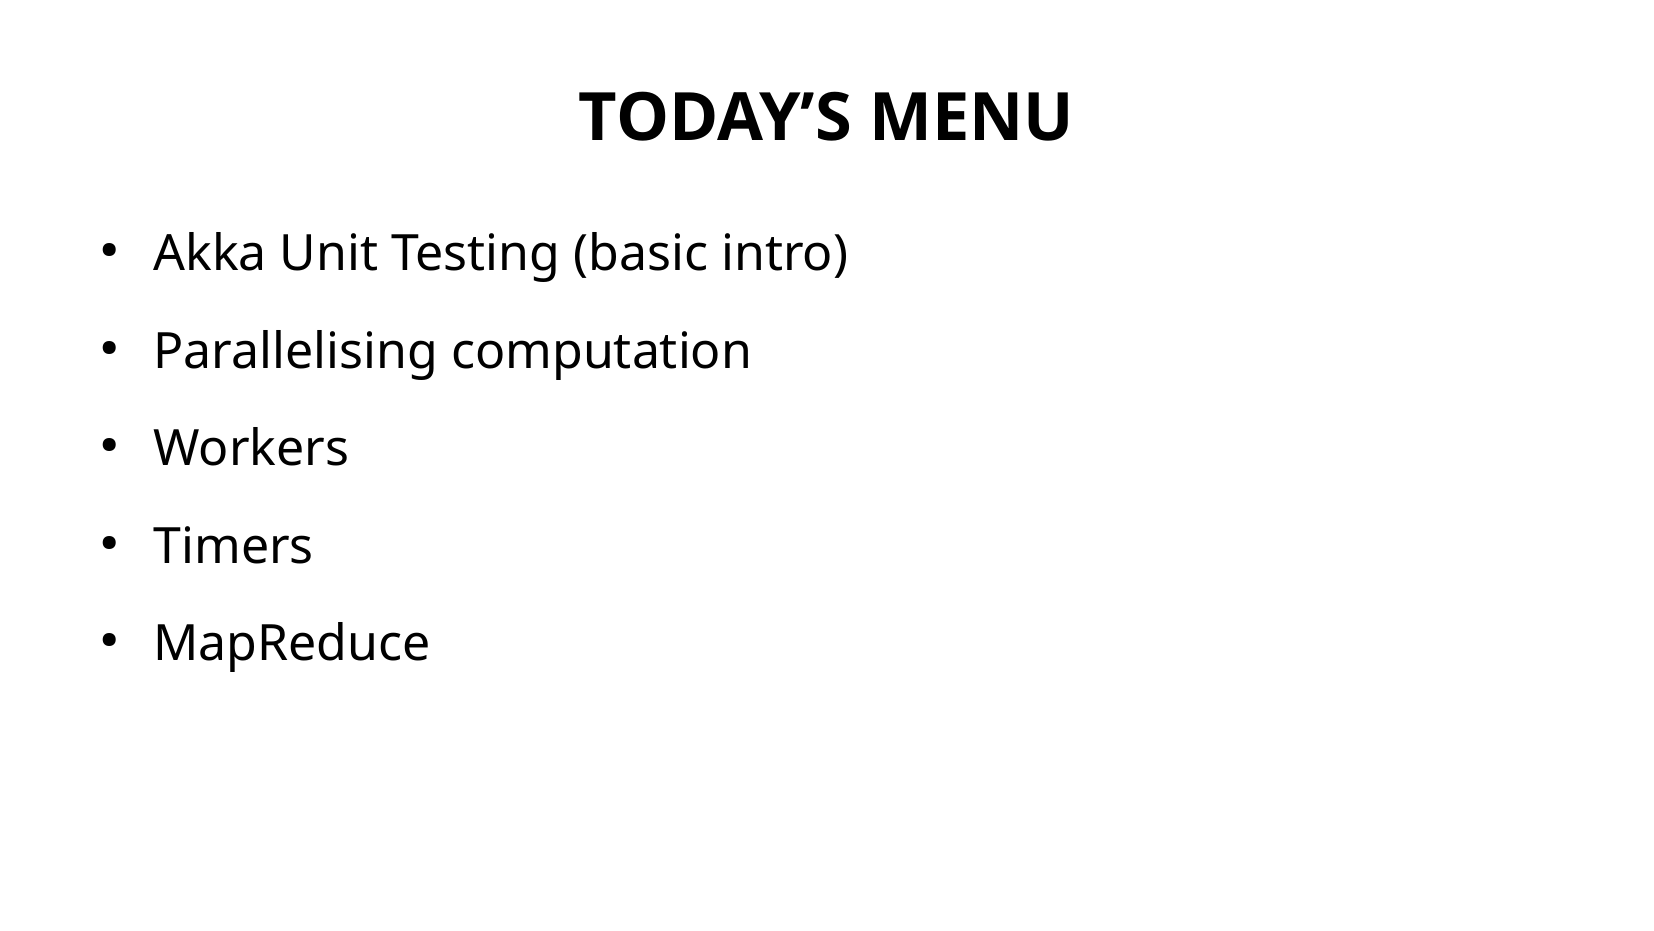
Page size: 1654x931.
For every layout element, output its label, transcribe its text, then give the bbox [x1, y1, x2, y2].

title TODAY’S MENU [82, 36, 1571, 193]
list Akka Unit Testing (basic intro) Parallelising computation Workers Timers MapReduce [82, 217, 1571, 757]
